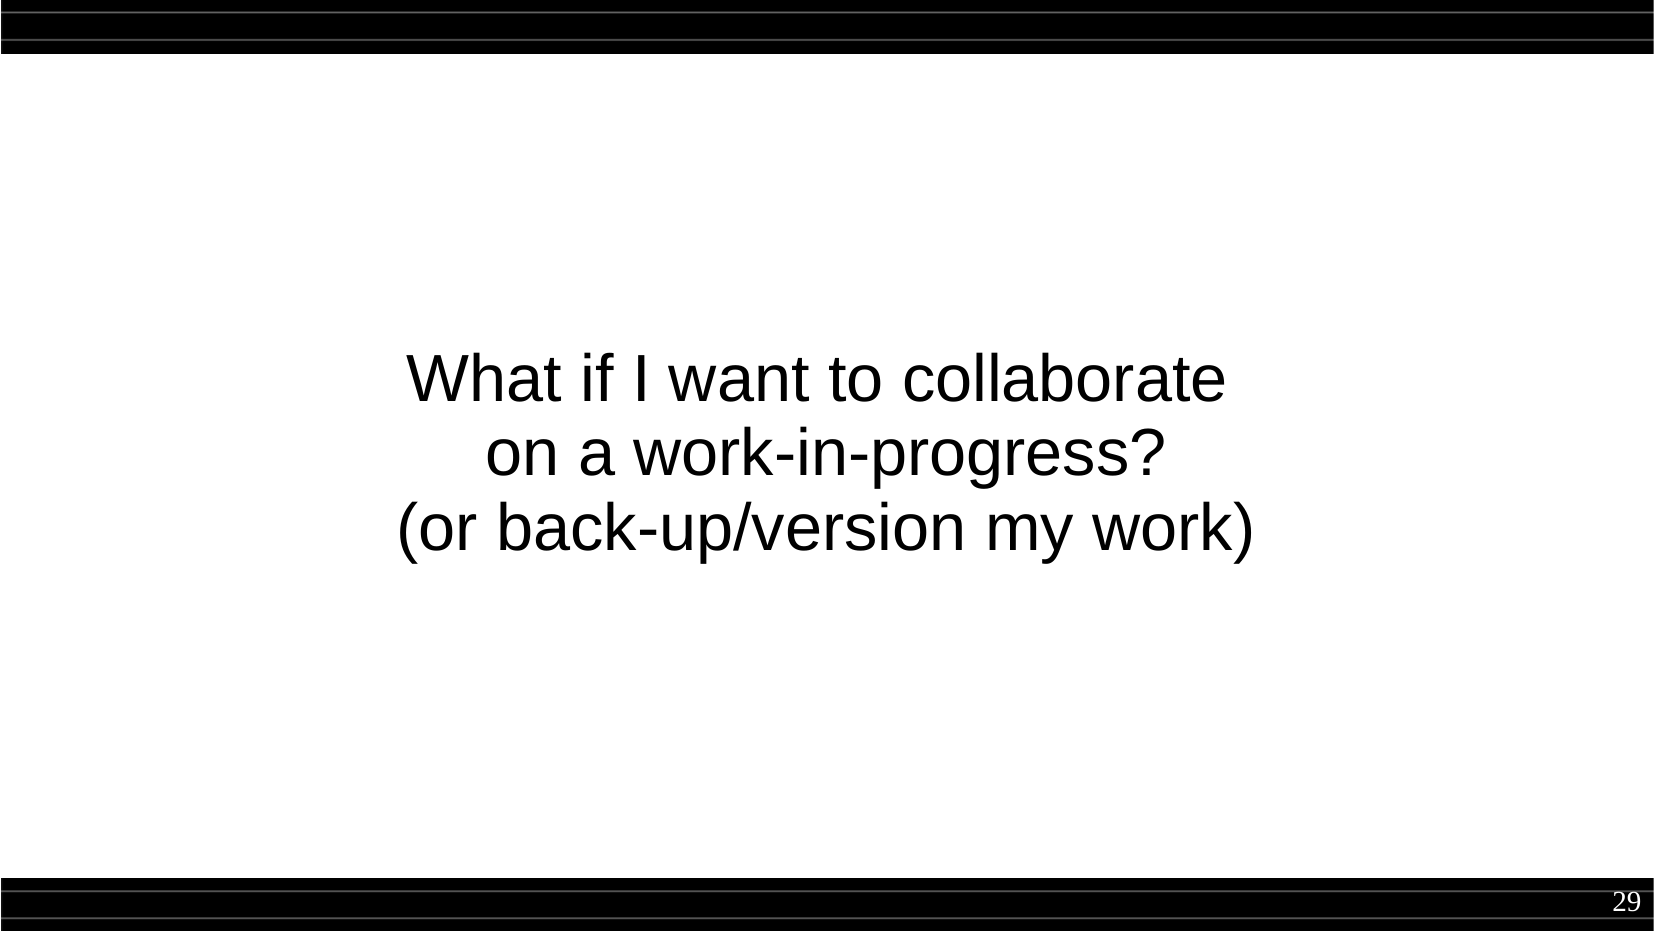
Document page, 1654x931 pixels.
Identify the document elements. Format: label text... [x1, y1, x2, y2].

picture [1, 878, 1654, 931]
subtitle What if I want to collaborate on a work-in-progress? (or back-up/version my work) [82, 92, 1571, 813]
picture [1, 0, 1654, 54]
